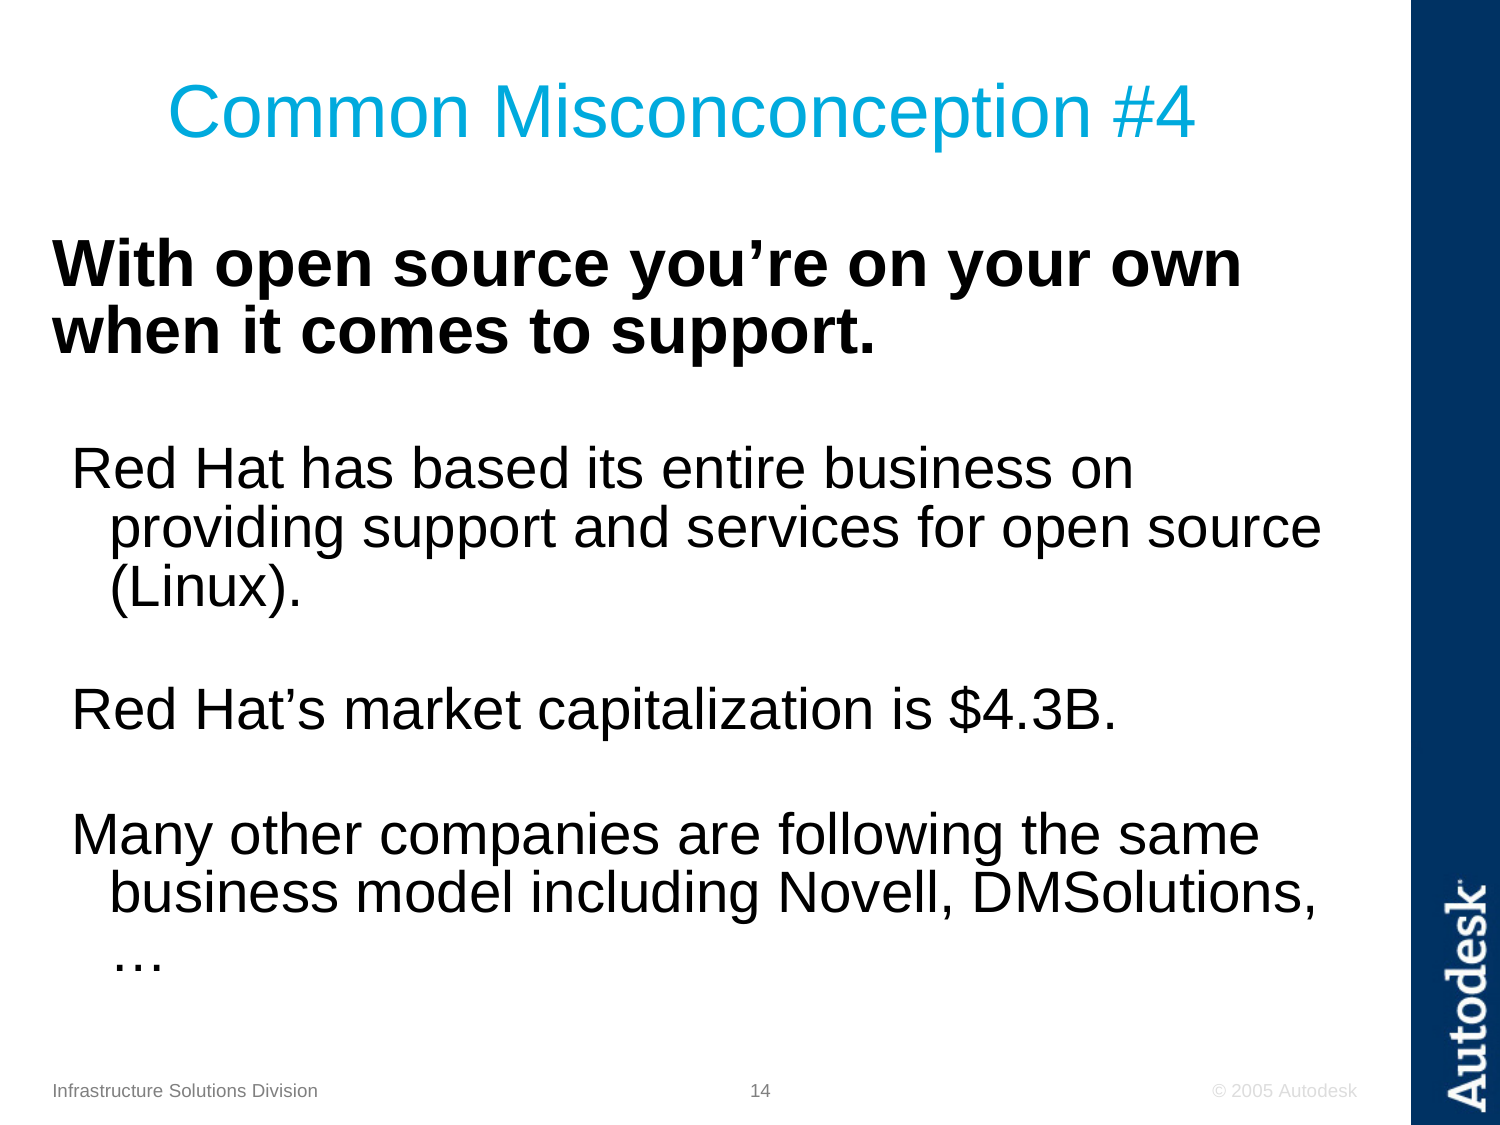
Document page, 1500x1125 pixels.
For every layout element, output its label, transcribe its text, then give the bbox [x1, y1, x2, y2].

picture [1411, 0, 1500, 1125]
title Common Misconconception #4 [52, 22, 1313, 210]
list With open source you’re on your own when it comes to support. Red Hat has based its entire business on providing support and services for open source (Linux). Red Hat’s market capitalization is $4.3B. Many other companies are following the same business model including Novell, DMSolutions, … [52, 232, 1376, 1051]
